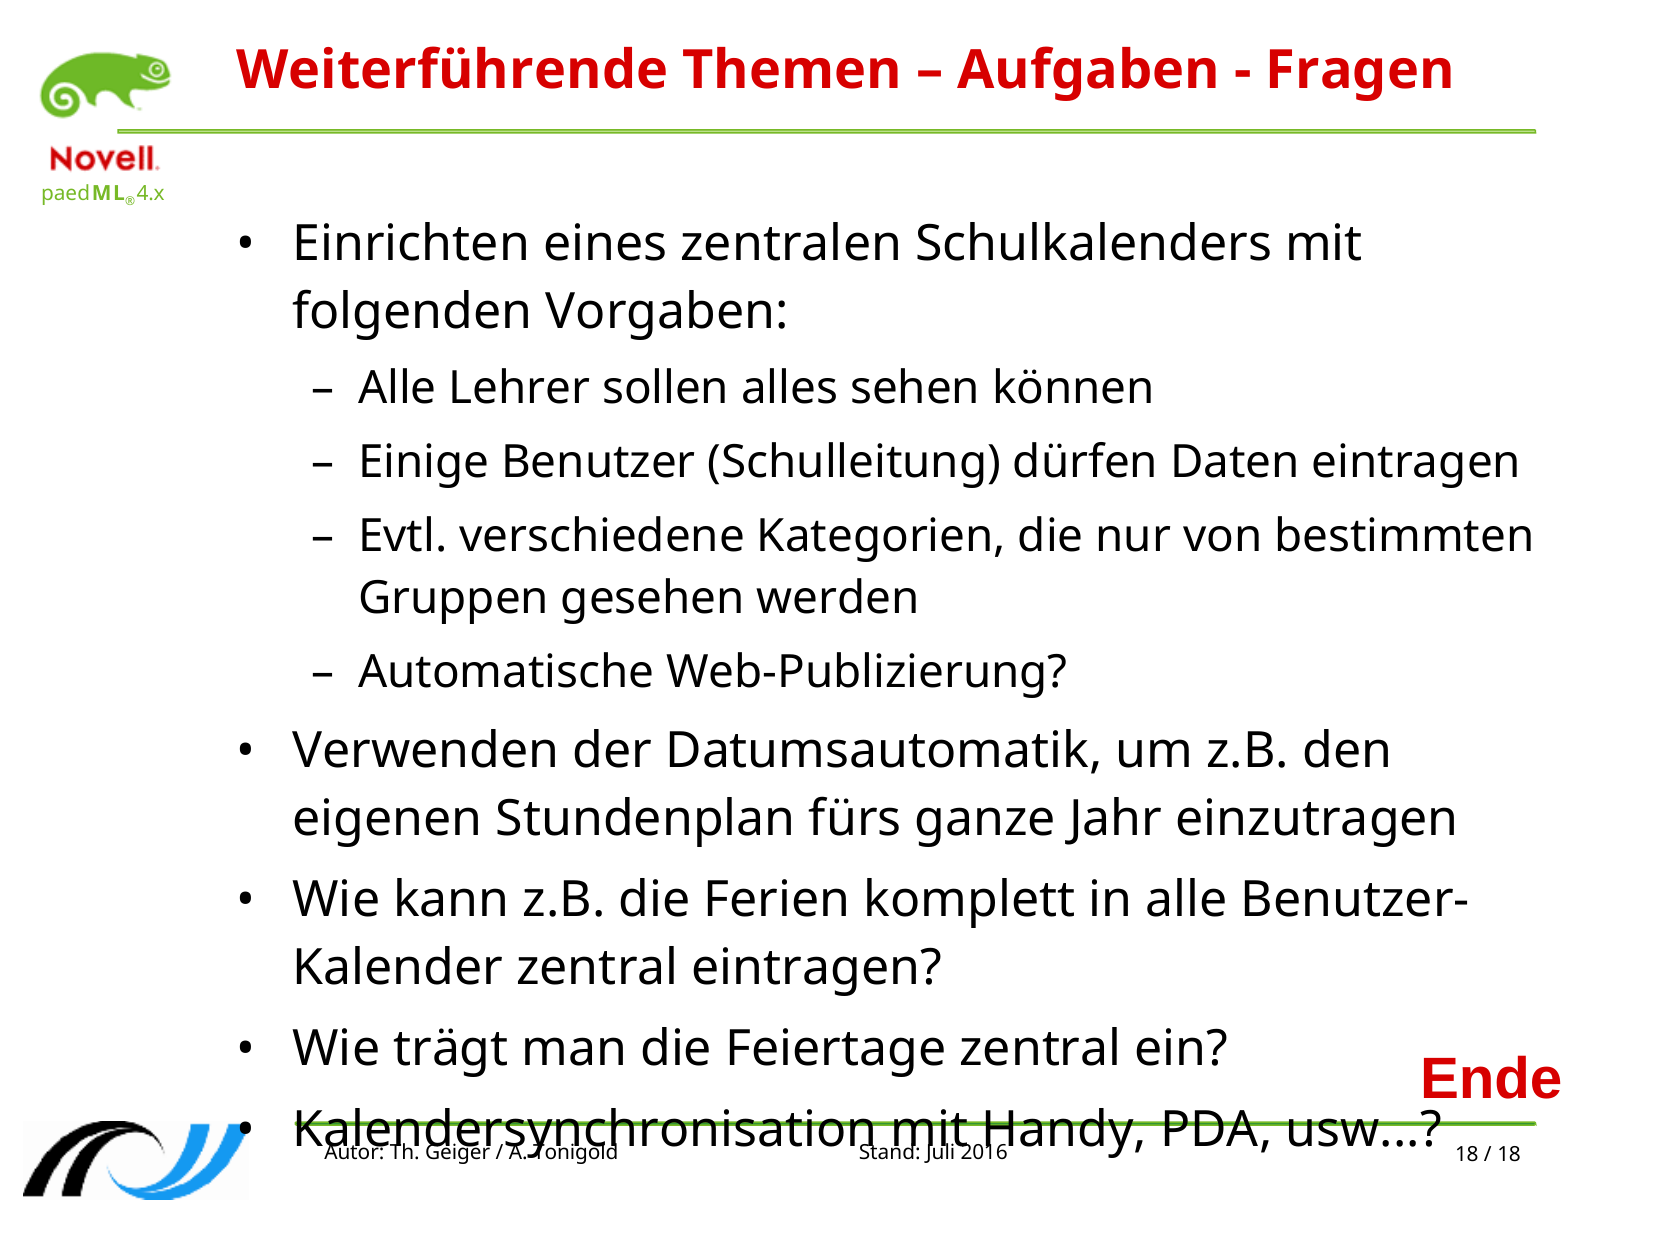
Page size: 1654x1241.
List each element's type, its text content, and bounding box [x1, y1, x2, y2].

picture [23, 1121, 249, 1200]
title Weiterführende Themen – Aufgaben - Fragen [236, 17, 1536, 119]
picture [26, 35, 184, 193]
text_box Ende [1405, 1039, 1583, 1125]
list Einrichten eines zentralen Schulkalenders mit folgenden Vorgaben: Alle Lehrer sollen alles sehen können Einige Benutzer (Schulleitung) dürfen Daten eintragen Evtl. verschiedene Kategorien, die nur von bestimmten Gruppen gesehen werden Automatische Web-Publizierung? Verwenden der Datumsautomatik, um z.B. den eigenen Stundenplan fürs ganze Jahr einzutragen Wie kann z.B. die Ferien komplett in alle Benutzer-Kalender zentral eintragen? Wie trägt man die Feiertage zentral ein? Kalendersynchronisation mit Handy, PDA, usw...? [236, 206, 1565, 1113]
